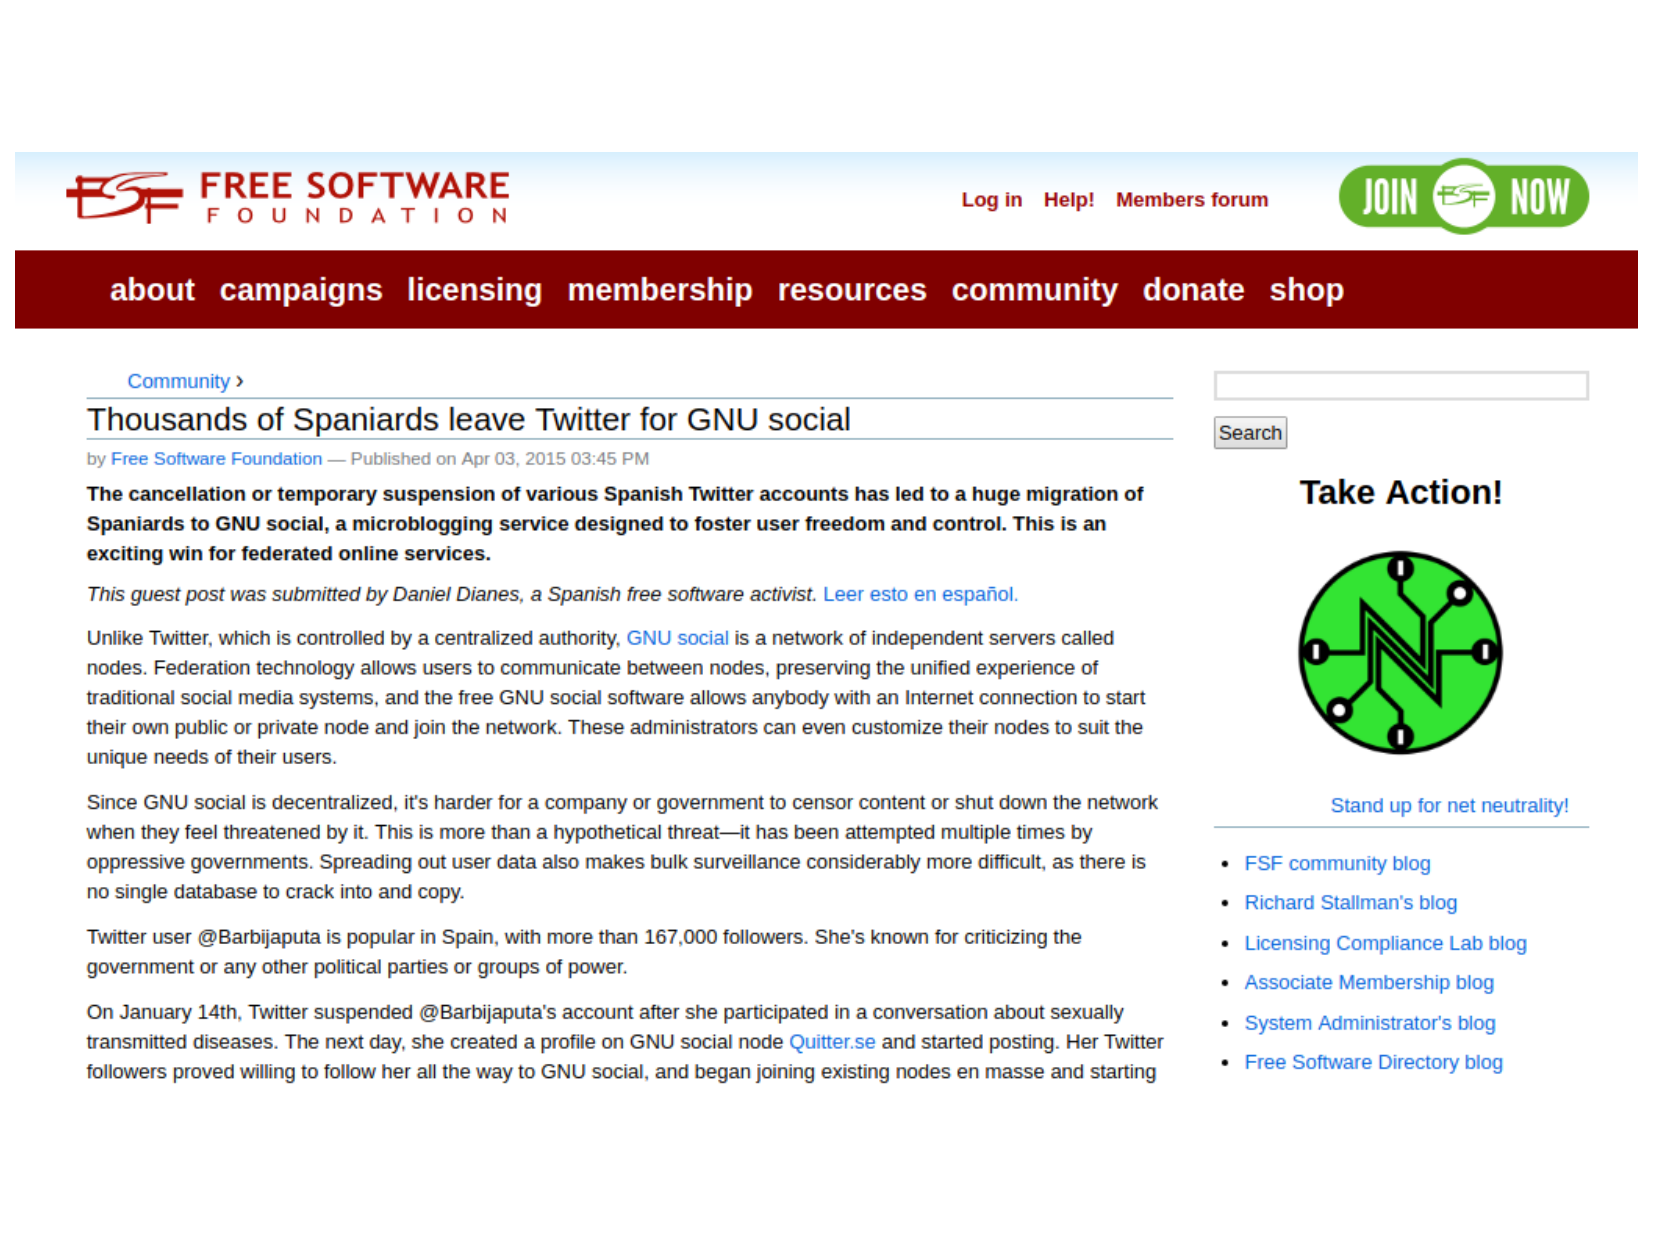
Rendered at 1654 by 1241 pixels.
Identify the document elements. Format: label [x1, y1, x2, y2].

picture [15, 152, 1638, 1088]
